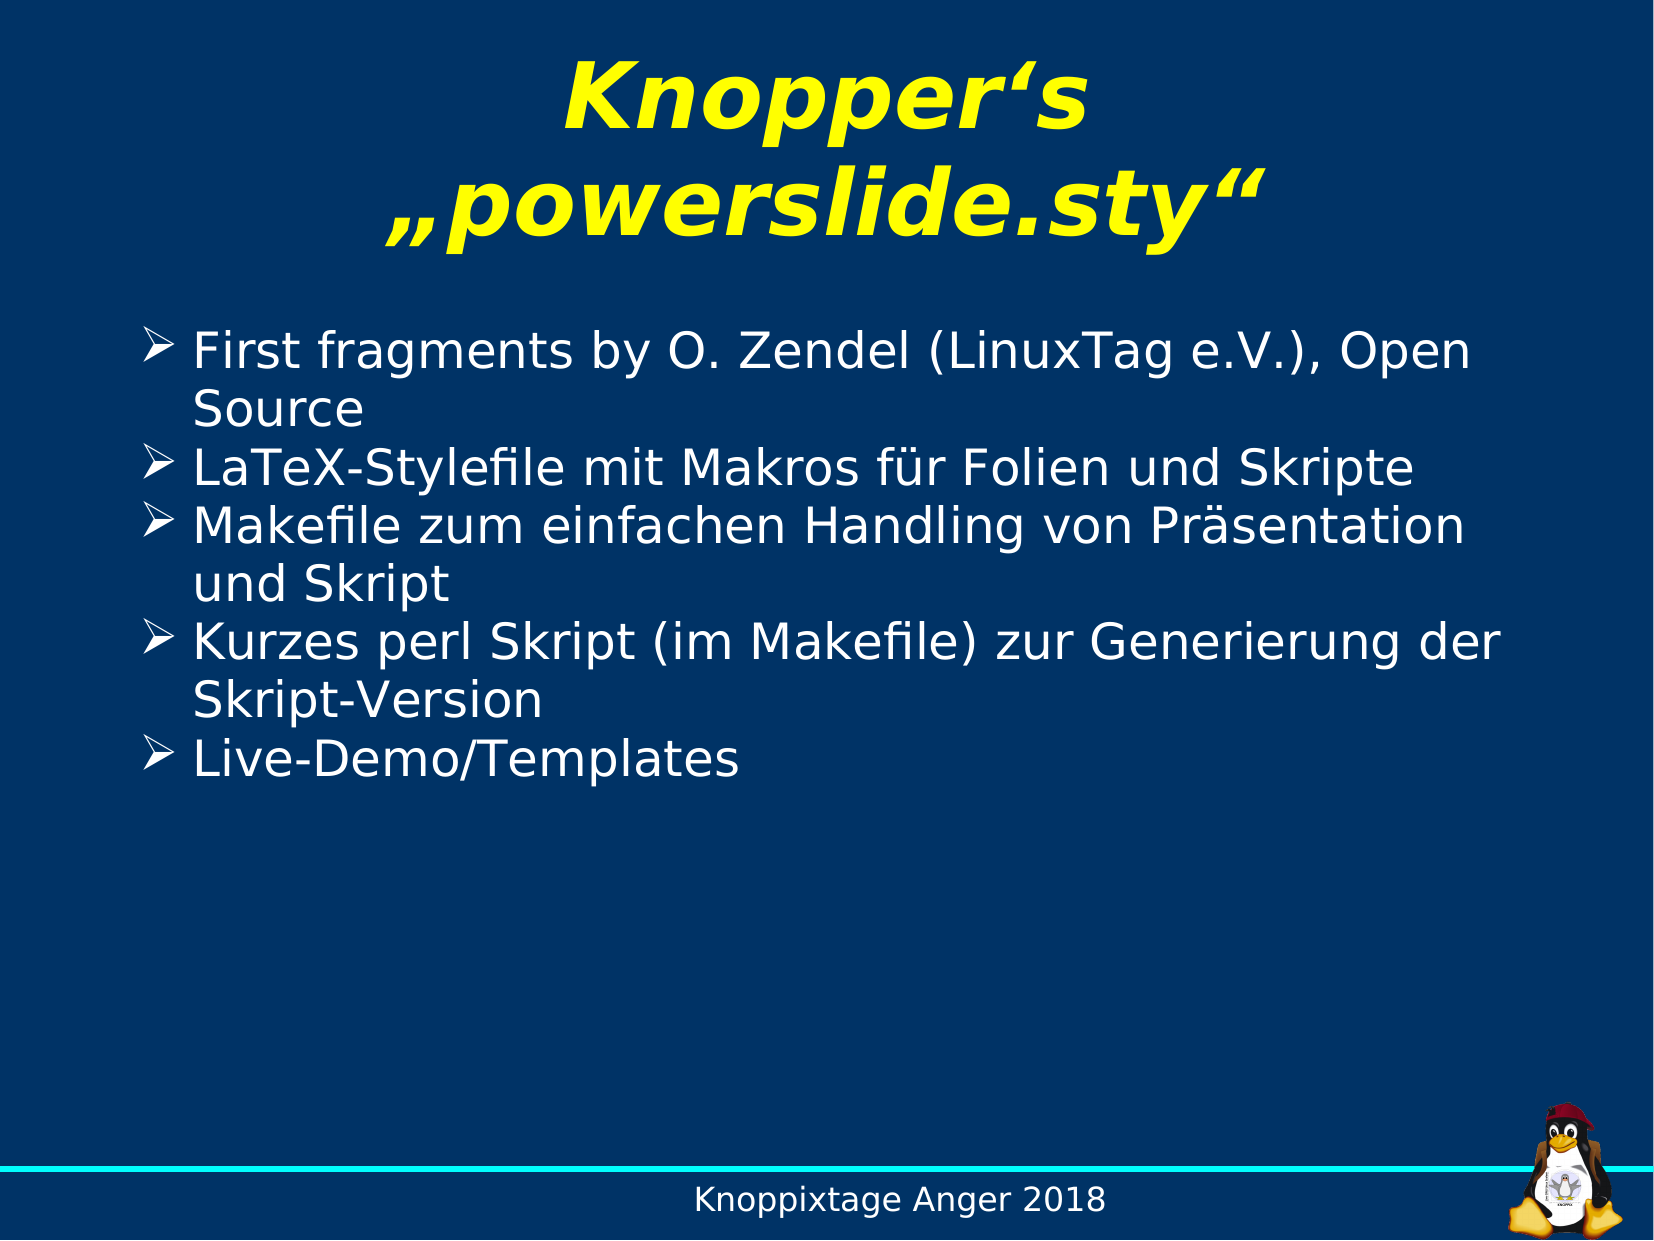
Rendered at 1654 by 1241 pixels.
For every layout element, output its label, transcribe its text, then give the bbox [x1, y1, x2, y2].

picture [1505, 1100, 1625, 1241]
list First fragments by O. Zendel (LinuxTag e.V.), Open Source LaTeX-Stylefile mit Makros für Folien und Skripte Makefile zum einfachen Handling von Präsentation und Skript Kurzes perl Skript (im Makefile) zur Generierung der Skript-Version Live-Demo/Templates [121, 322, 1561, 1138]
title Knopper‘s „powerslide.sty“ [121, 42, 1534, 257]
